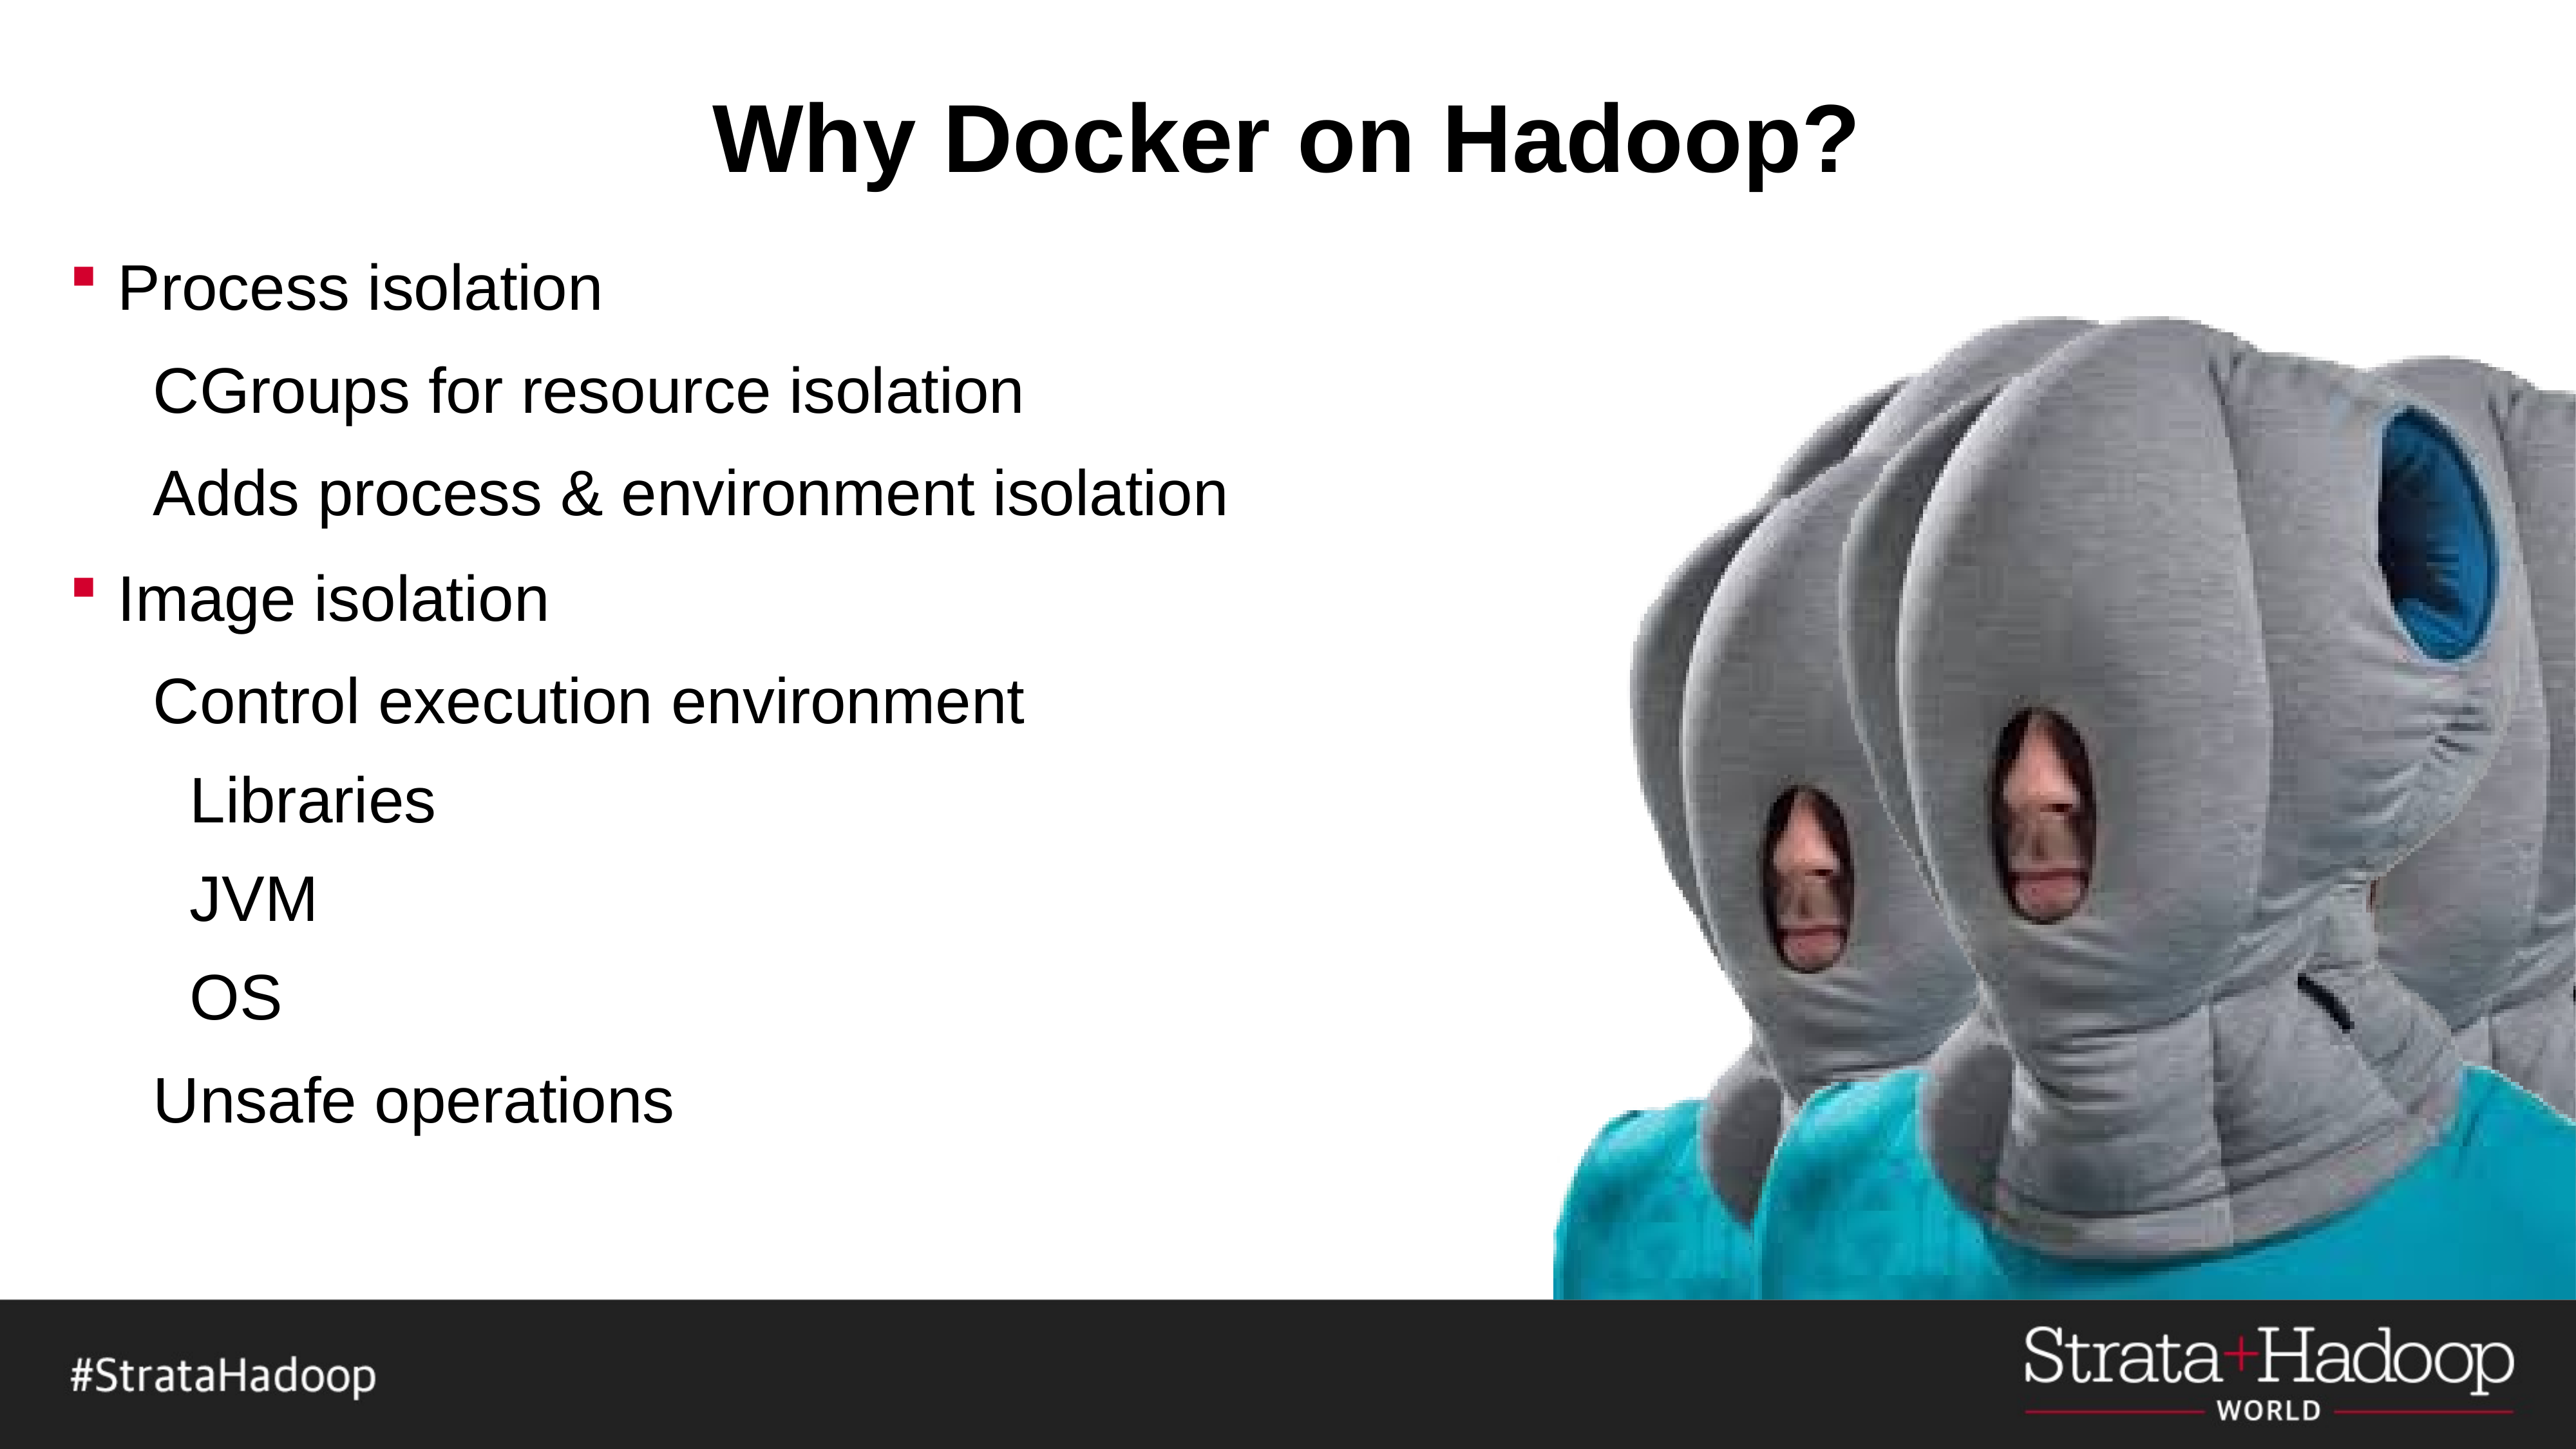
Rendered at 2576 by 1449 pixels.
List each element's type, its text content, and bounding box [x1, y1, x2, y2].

title Why Docker on Hadoop? [65, 25, 2510, 242]
picture [0, 0, 2576, 1449]
list Process isolation CGroups for resource isolation Adds process & environment isolation Image isolation Control execution environment Libraries JVM OS Unsafe operations [65, 242, 2510, 1449]
